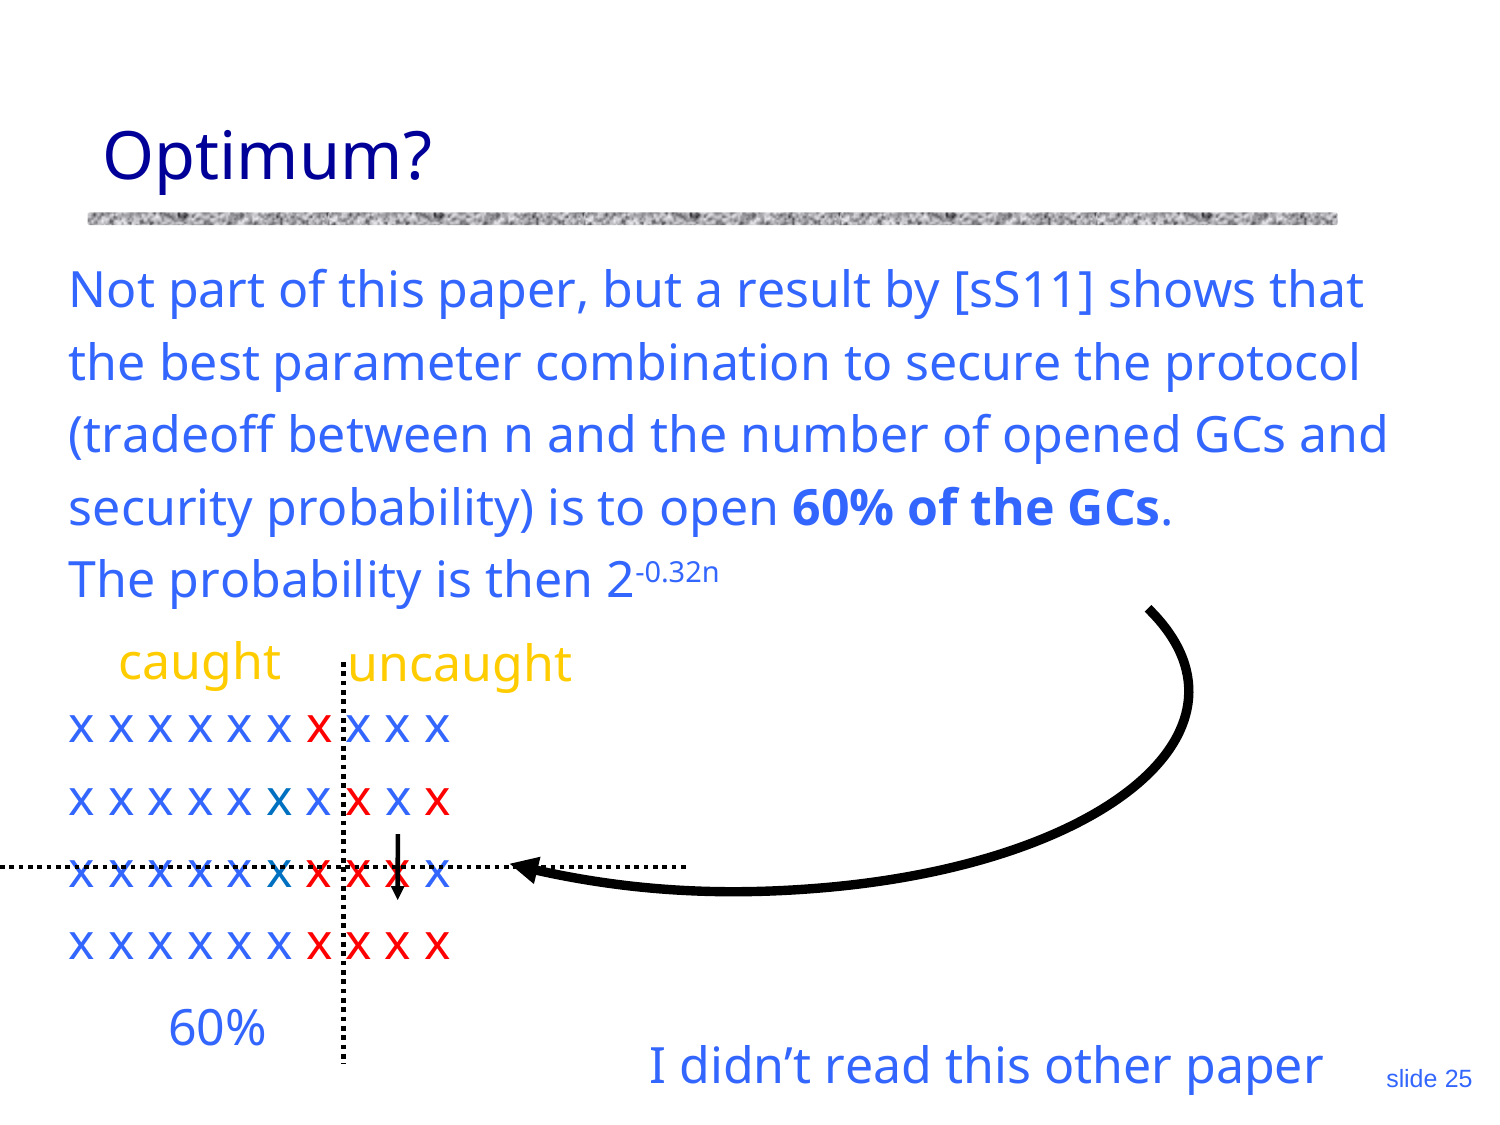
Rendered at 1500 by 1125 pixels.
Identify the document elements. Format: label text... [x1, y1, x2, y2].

text_box uncaught [332, 624, 588, 700]
title Optimum? [87, 49, 1363, 201]
text_box I didn’t read this other paper [634, 1025, 1340, 1101]
picture [87, 212, 1338, 226]
text_box Not part of this paper, but a result by [sS11] shows that the best parameter combination to secure the protocol (tradeoff between n and the number of opened GCs and security probability) is to open 60% of the GCs. The probability is then 2-0.32n x x x x x x x x x x x x x x x x x x x x x x x x x x x x x x x x x x x x x x x x [54, 249, 1419, 978]
text_box caught [104, 622, 297, 698]
text_box 60% [153, 987, 282, 1063]
text_box [509, 608, 1189, 892]
text_box slide <number> [1340, 1025, 1488, 1101]
